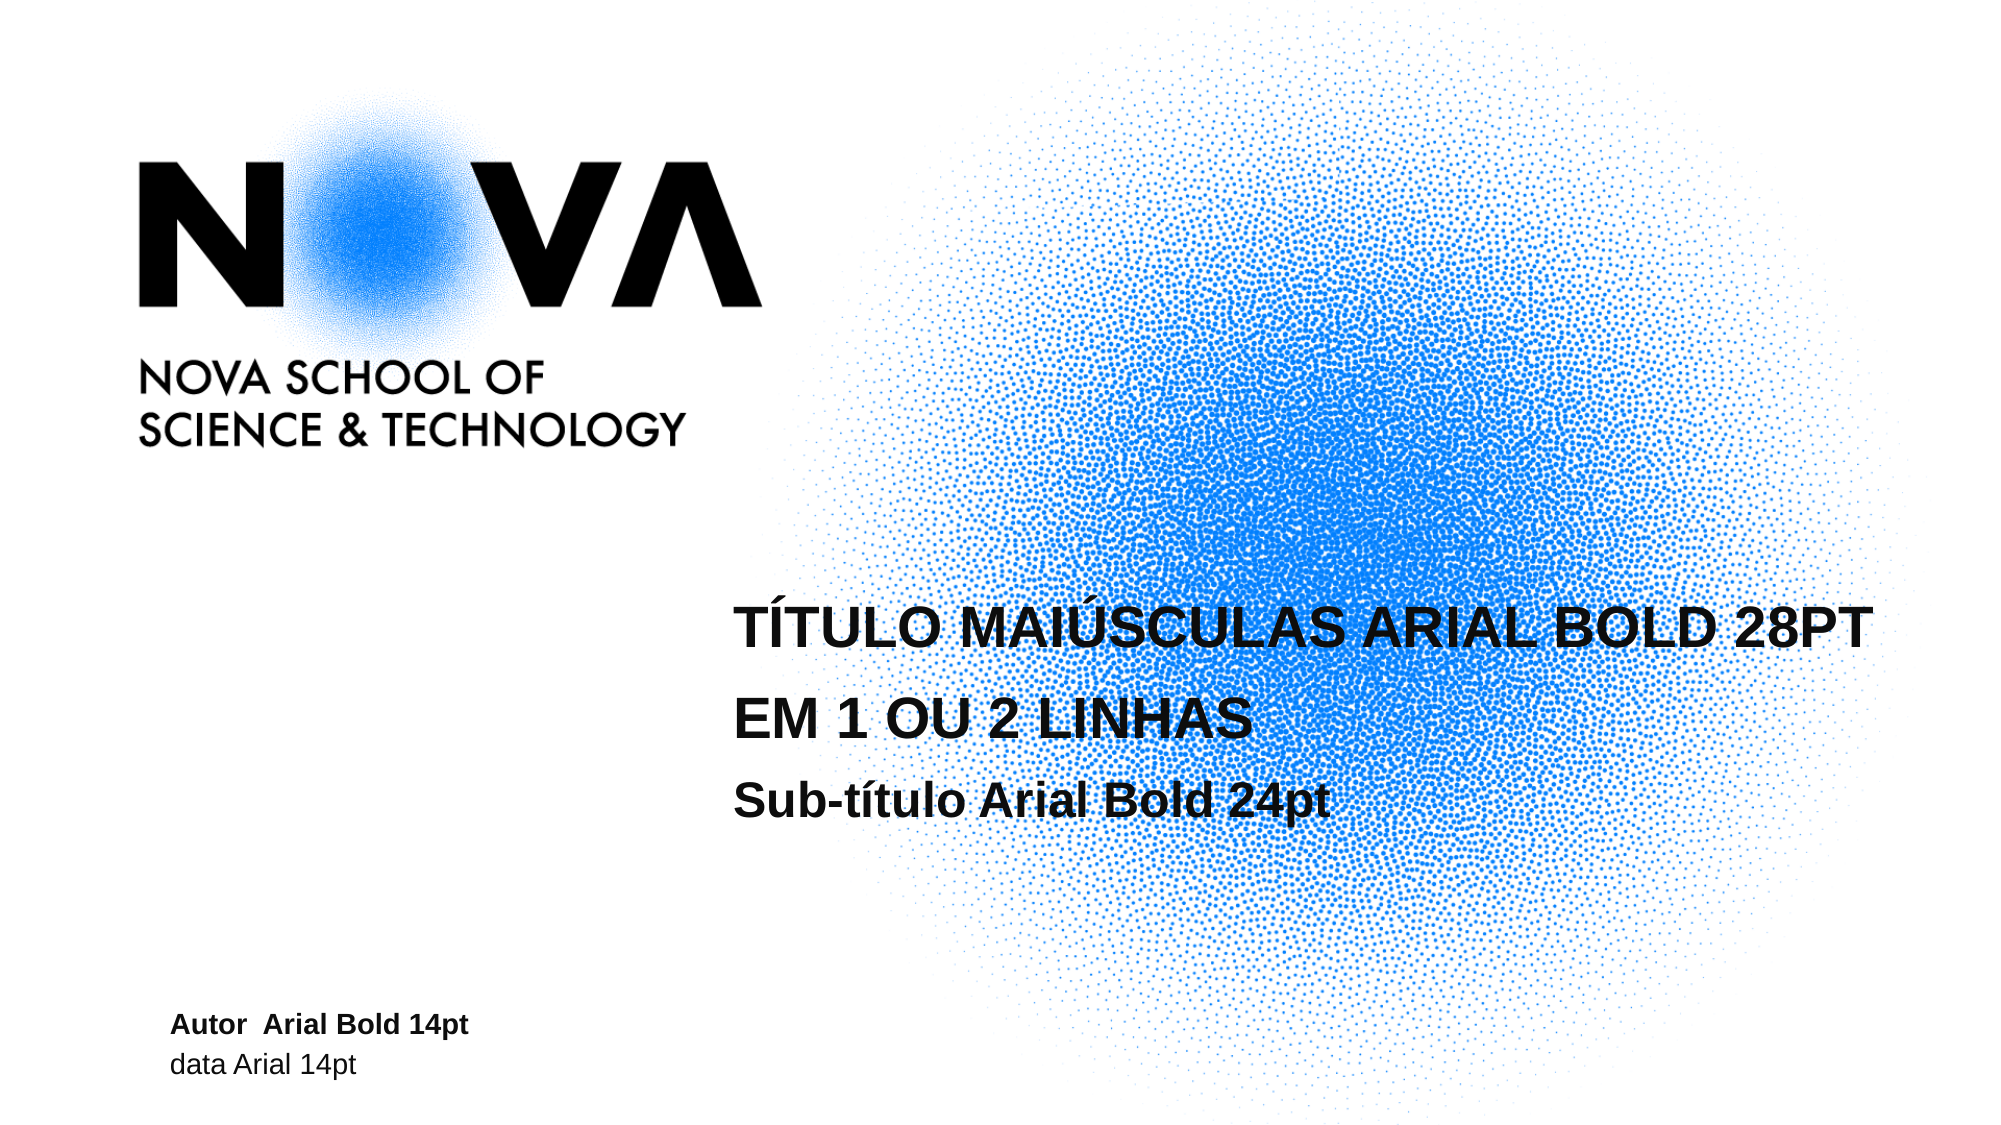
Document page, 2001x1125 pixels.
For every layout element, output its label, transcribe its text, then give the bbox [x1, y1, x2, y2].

text_box Autor Arial Bold 14pt [162, 997, 479, 1048]
picture [0, 0, 2000, 1125]
text_box data Arial 14pt [162, 1048, 364, 1089]
text_box TÍTULO mAIÚSCULAS arial bold 28pt em 1 ou 2 linhas Sub-título Arial Bold 24pt [725, 560, 1896, 830]
